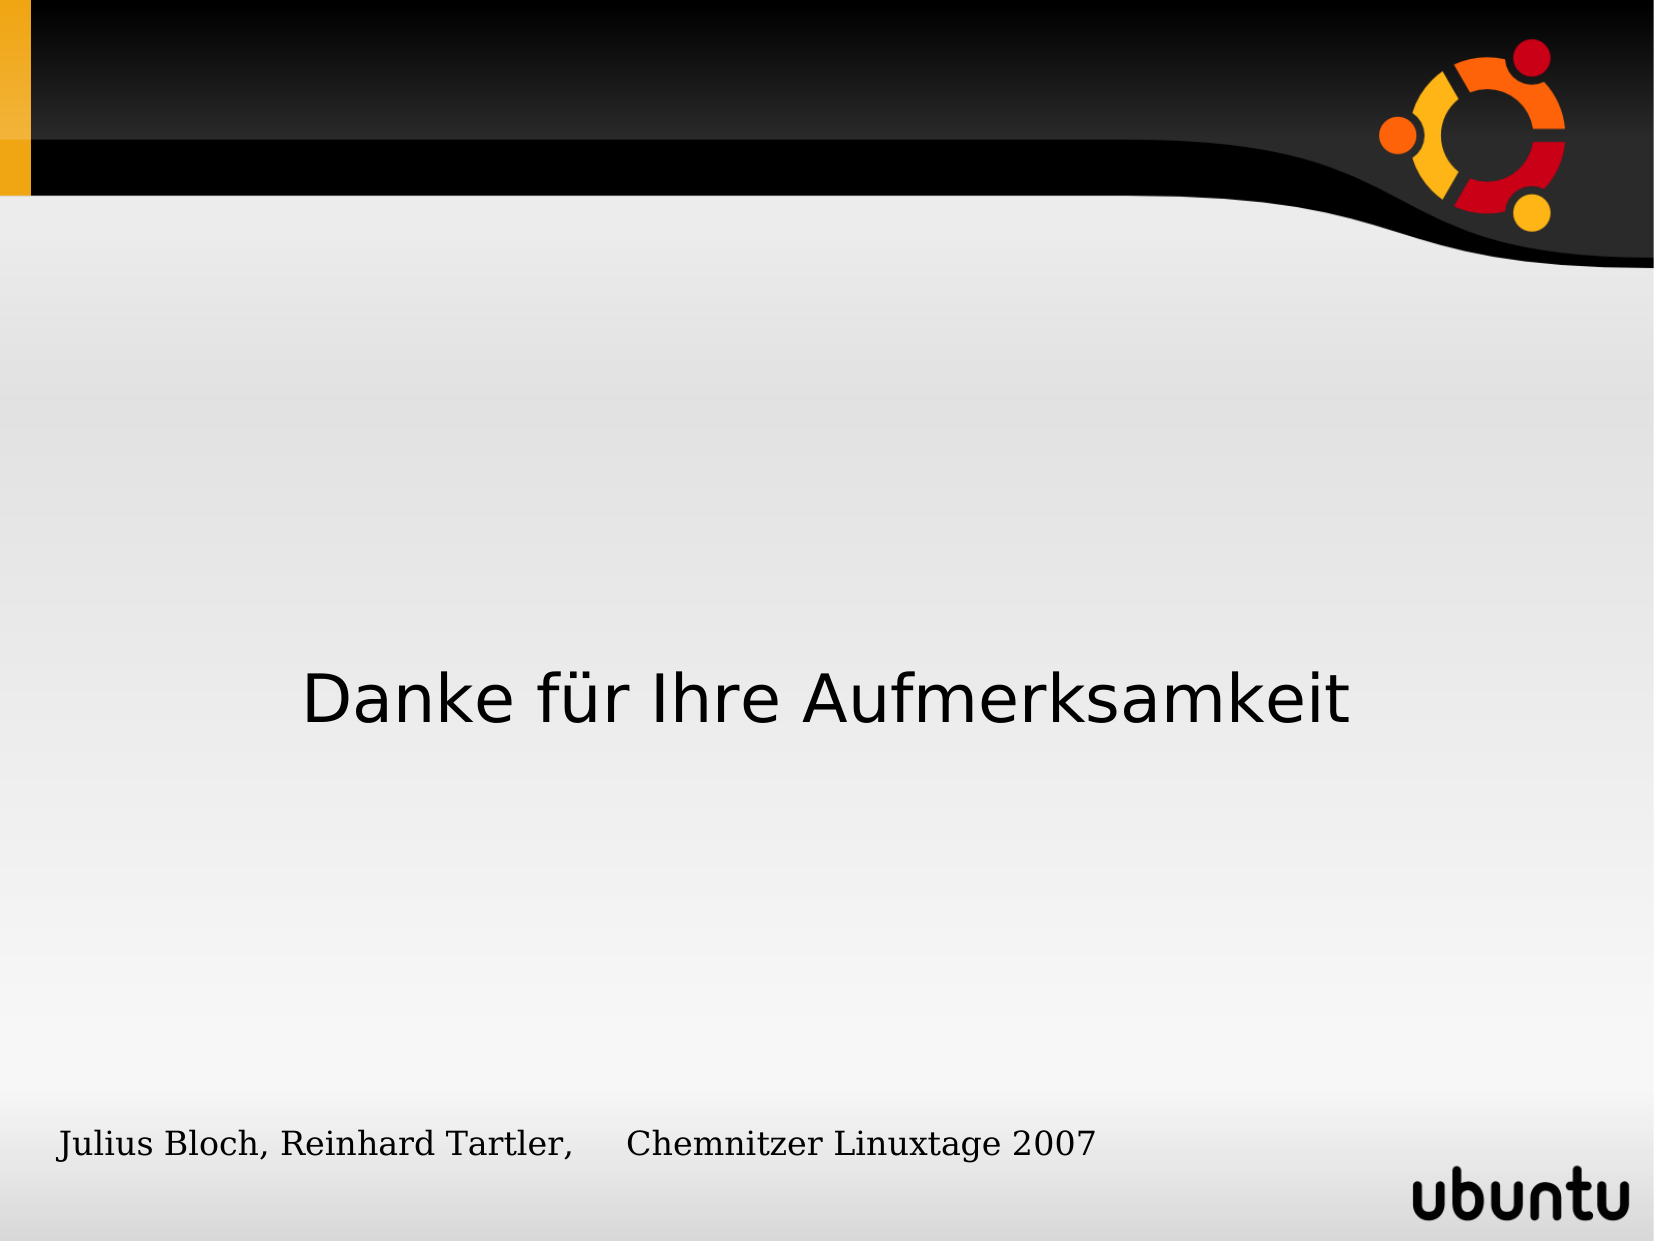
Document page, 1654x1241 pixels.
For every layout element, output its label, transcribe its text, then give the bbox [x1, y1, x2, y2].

subtitle Danke für Ihre Aufmerksamkeit [82, 290, 1571, 1109]
picture [0, 0, 1654, 1241]
